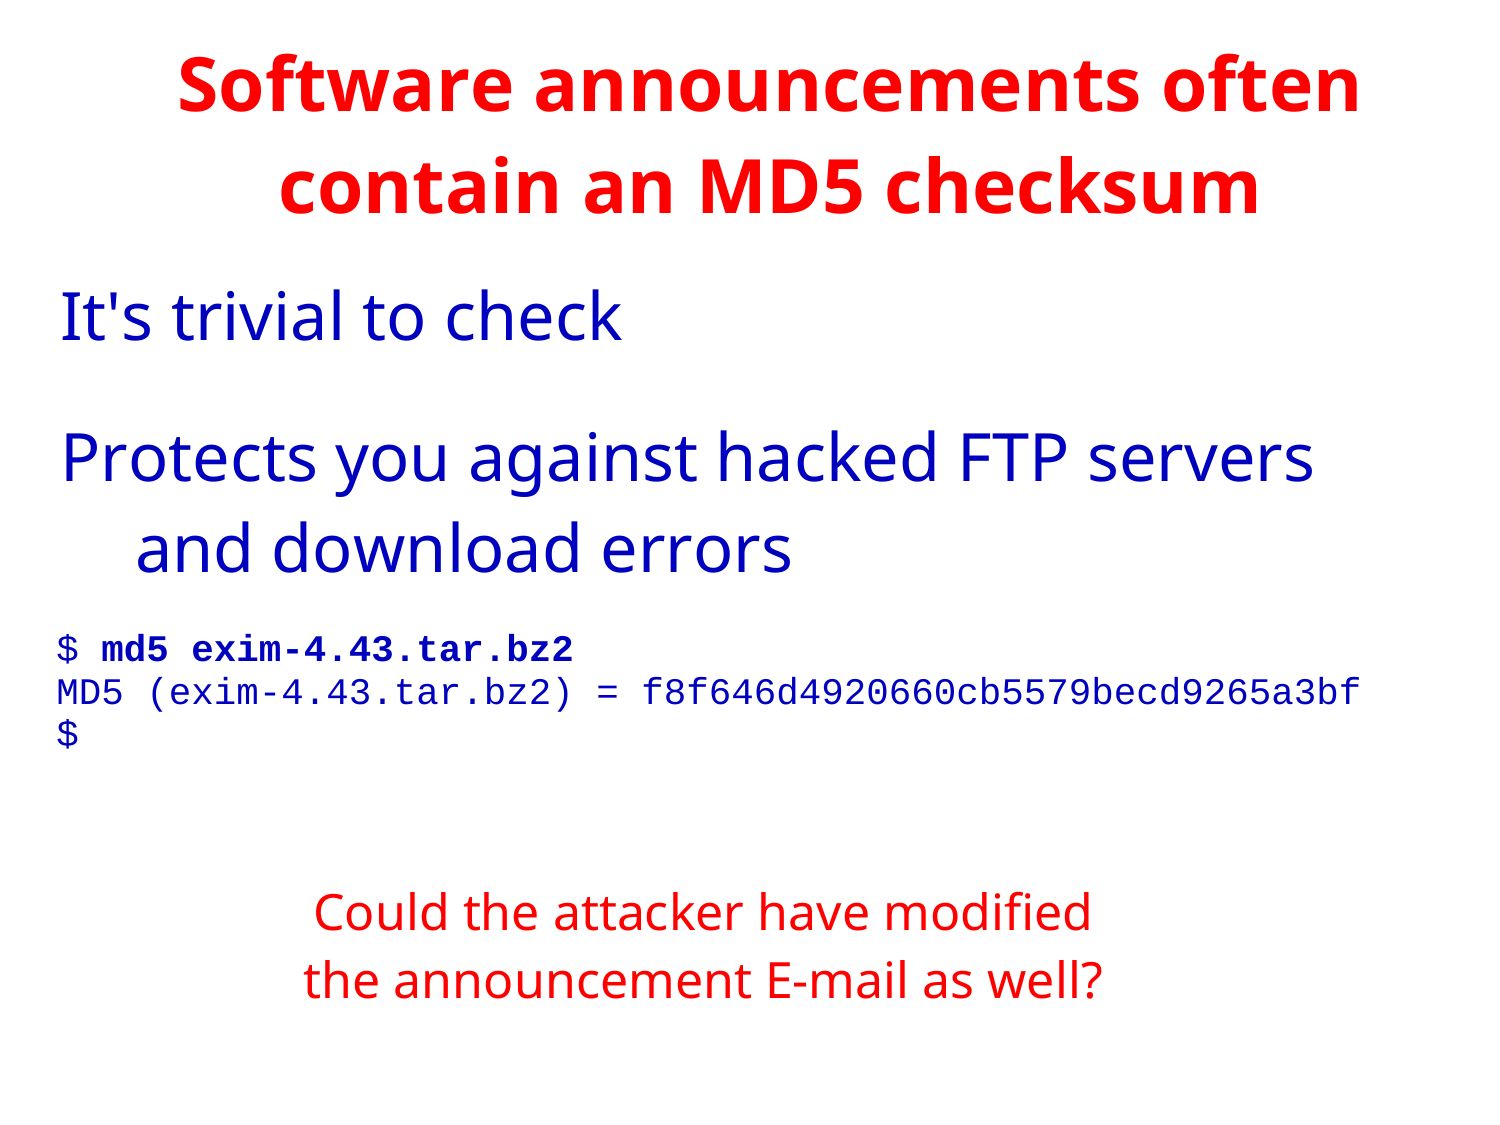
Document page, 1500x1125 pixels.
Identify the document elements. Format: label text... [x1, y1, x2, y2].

list It's trivial to check Protects you against hacked FTP servers and download errors [60, 269, 1388, 562]
text_box $ md5 exim-4.43.tar.bz2 MD5 (exim-4.43.tar.bz2) = f8f646d4920660cb5579becd9265a3bf $ [37, 621, 1463, 796]
text_box Could the attacker have modified the announcement E-mail as well? [303, 876, 1104, 1014]
title Software announcements often contain an MD5 checksum [69, 30, 1472, 215]
